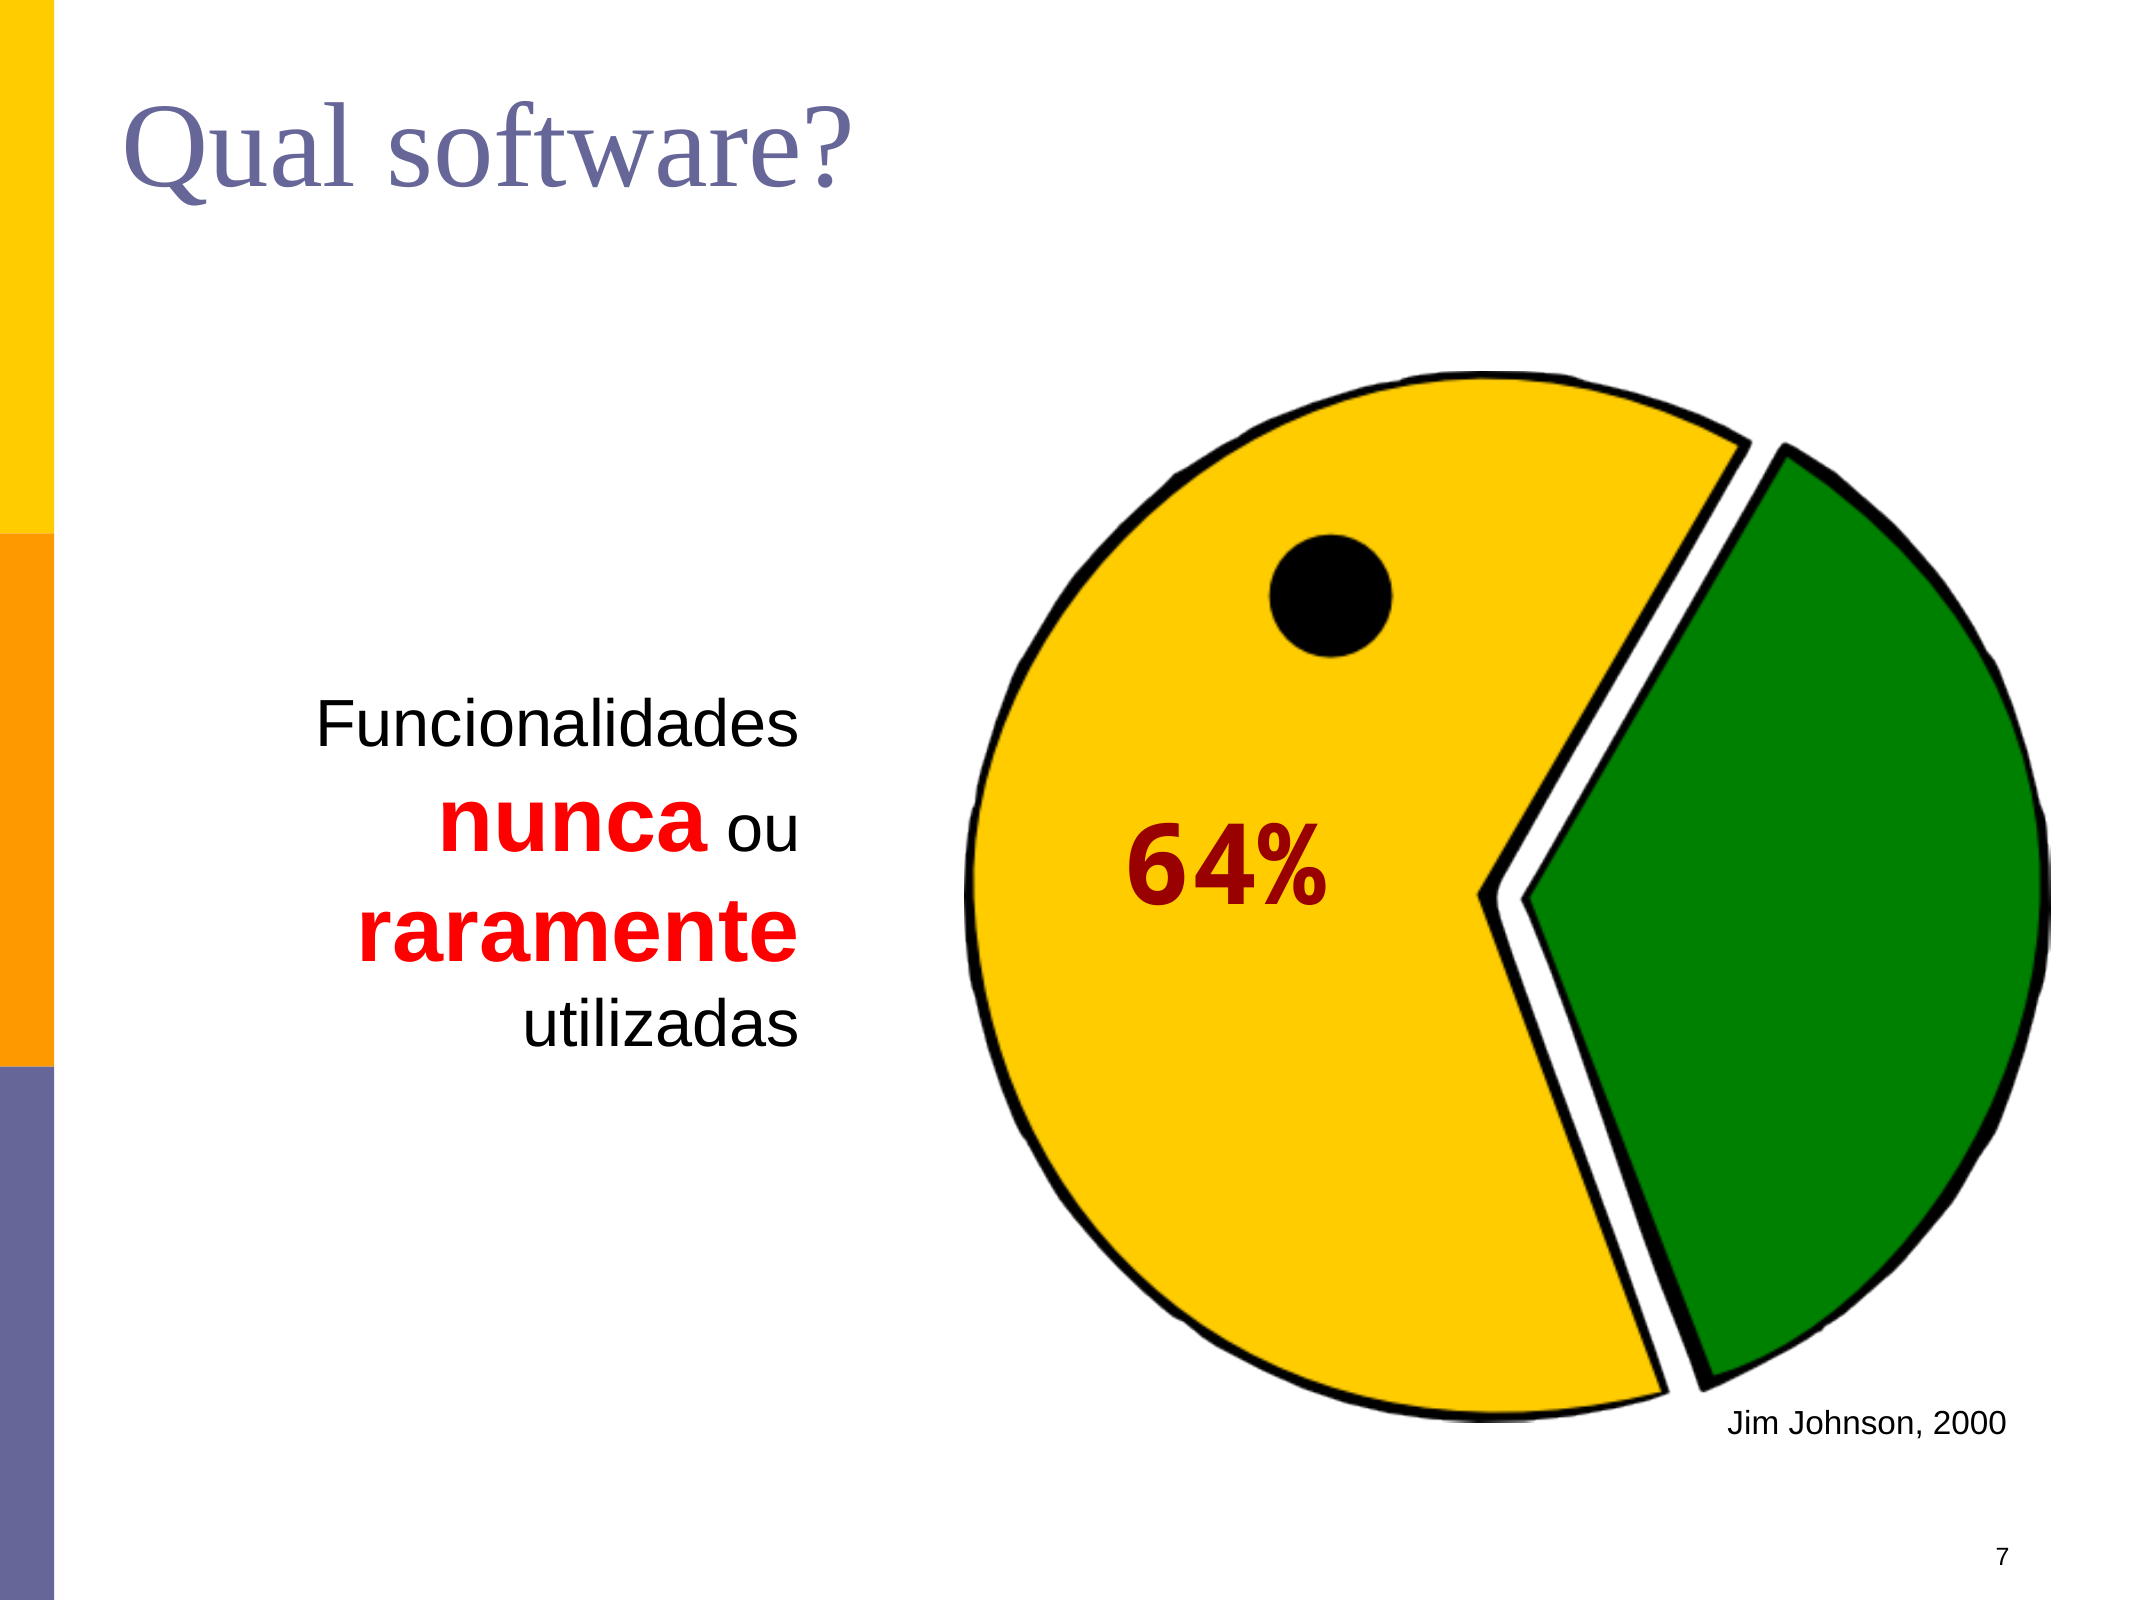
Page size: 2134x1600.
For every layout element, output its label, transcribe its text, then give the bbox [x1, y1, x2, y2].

text_box Funcionalidades nunca ou raramente utilizadas [300, 672, 815, 1068]
title Qual software? [106, 12, 2027, 280]
text_box 64% [1109, 784, 1342, 935]
picture [964, 371, 2051, 1423]
text_box [0, 0, 55, 1600]
text_box Jim Johnson, 2000 [1712, 1393, 2023, 1449]
